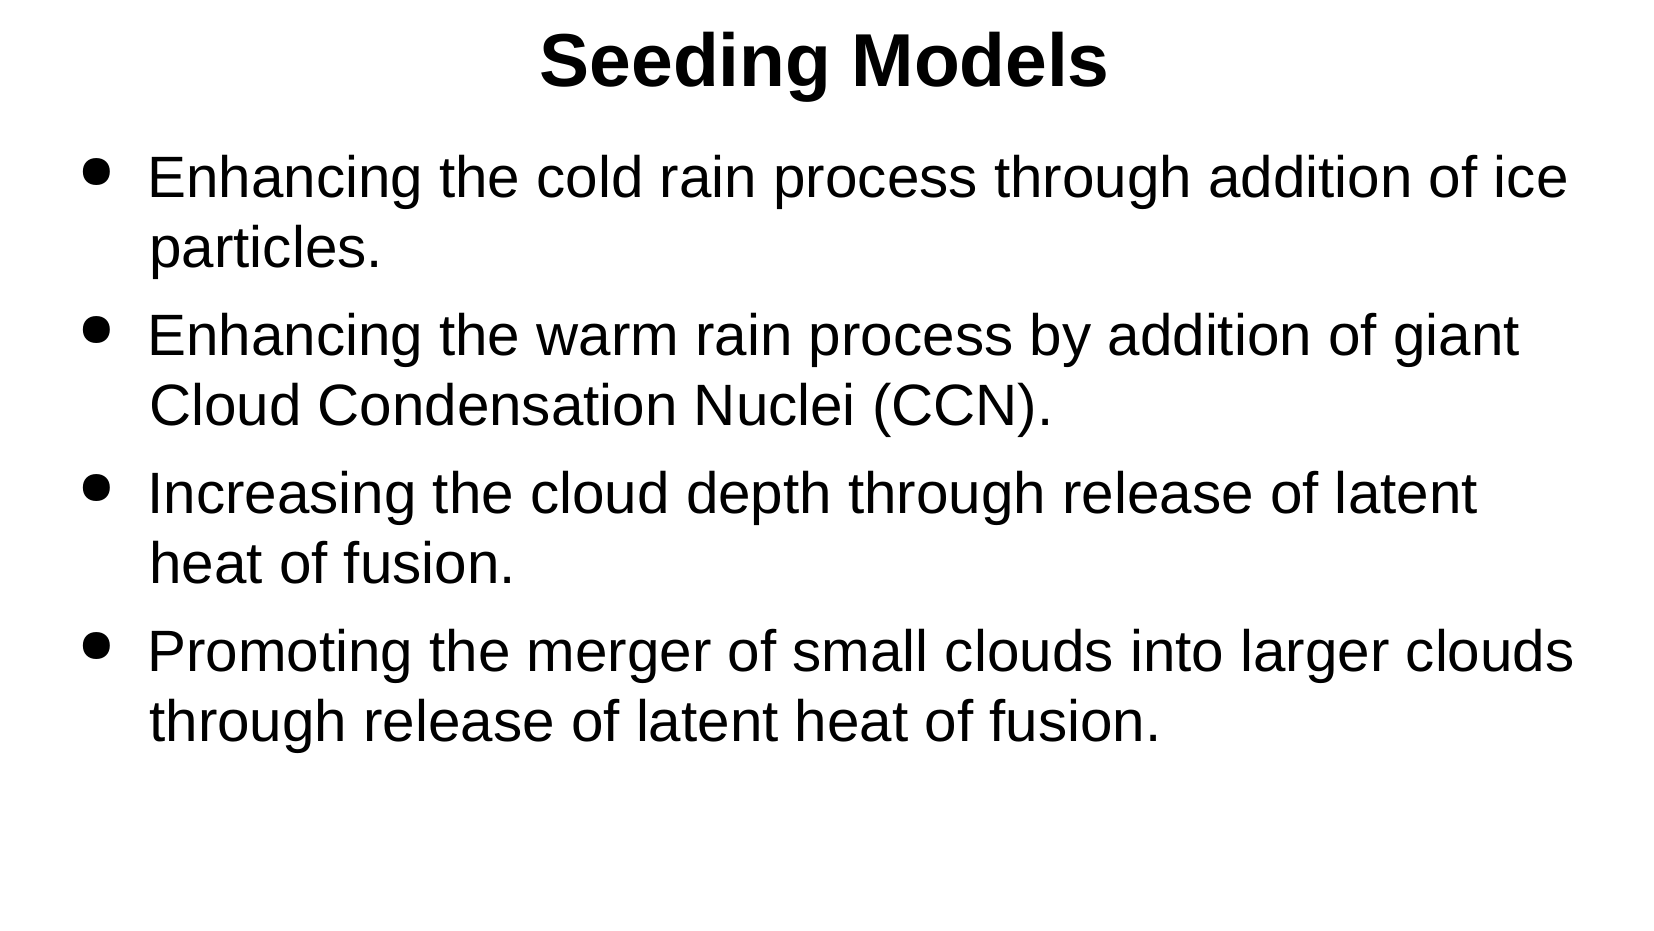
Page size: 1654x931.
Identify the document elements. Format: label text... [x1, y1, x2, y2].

title Seeding Models [0, 5, 1654, 107]
text_box Enhancing the cold rain process through addition of ice particles. Enhancing the warm rain process by addition of giant Cloud Condensation Nuclei (CCN). Increasing the cloud depth through release of latent heat of fusion. Promoting the merger of small clouds into larger clouds through release of latent heat of fusion. [63, 132, 1613, 761]
